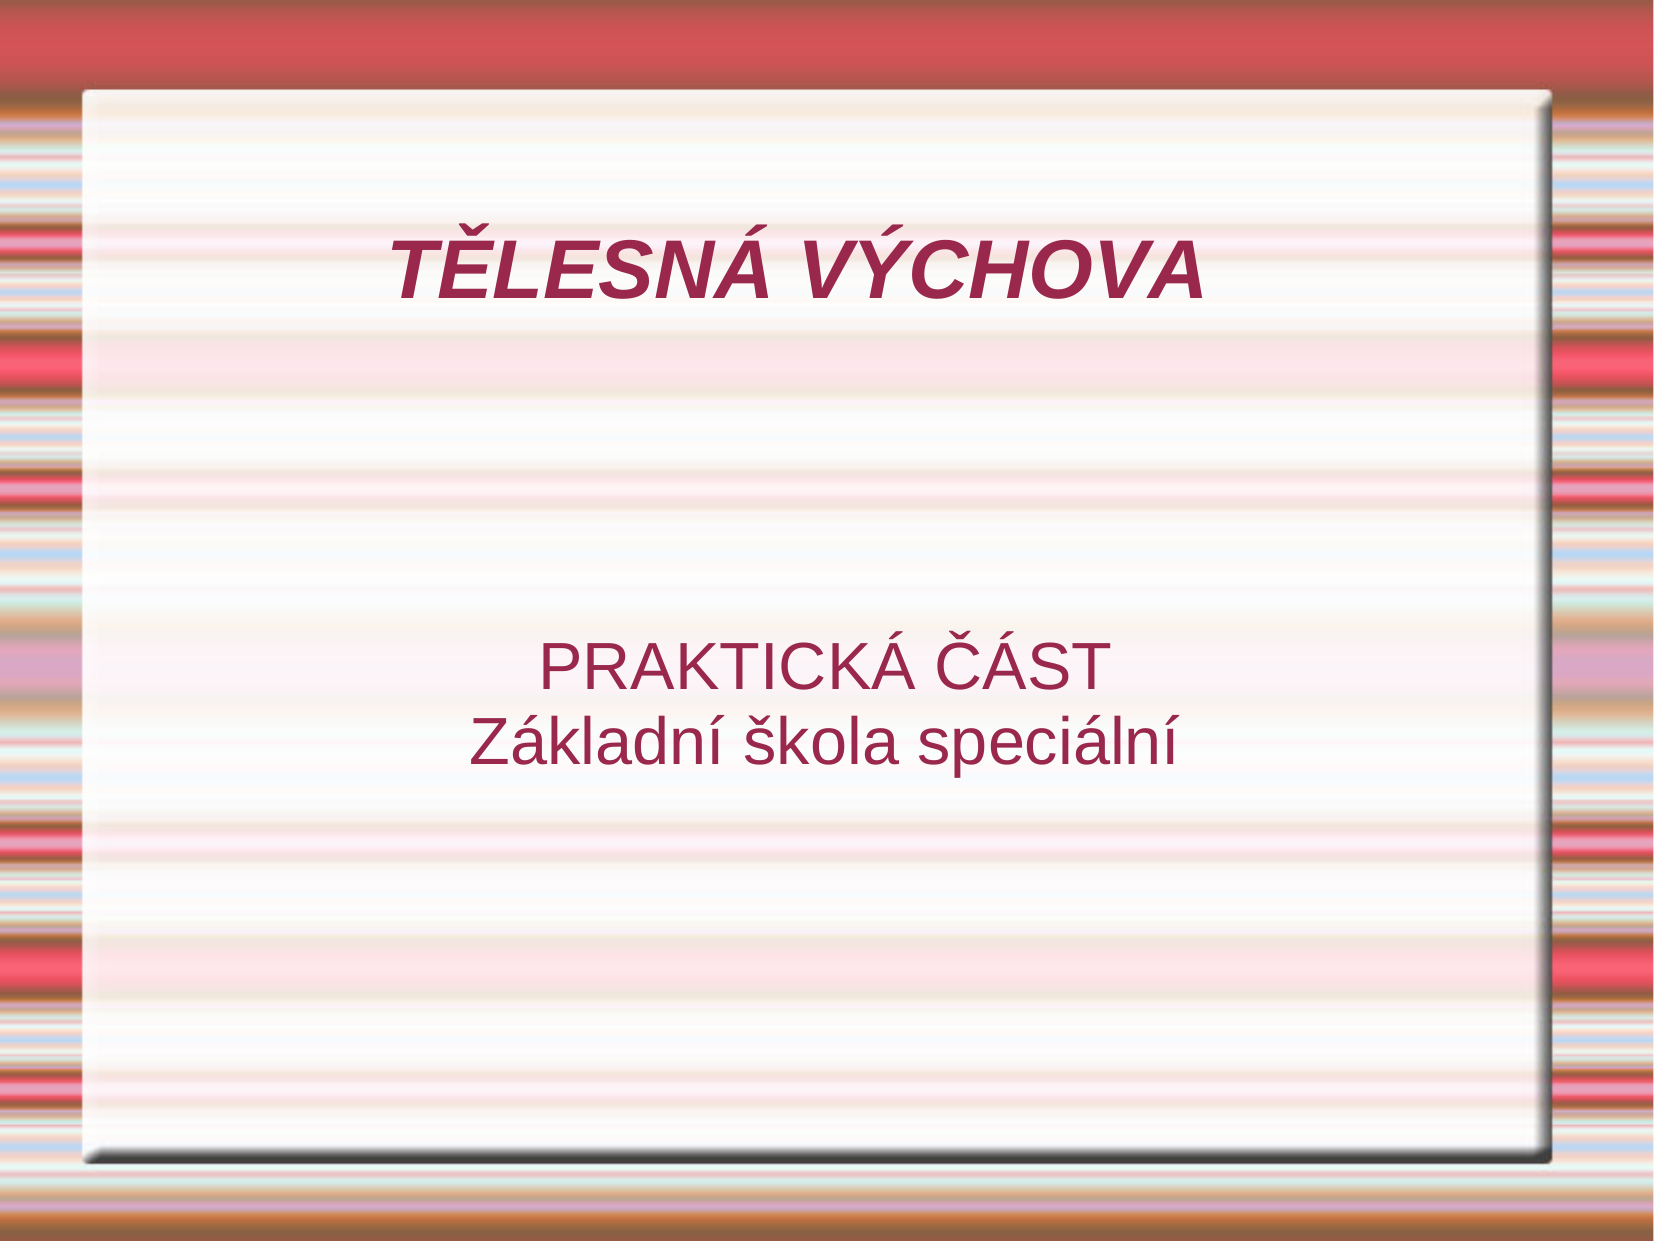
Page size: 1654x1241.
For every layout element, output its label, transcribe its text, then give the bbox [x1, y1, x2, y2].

subtitle PRAKTICKÁ ČÁST Základní škola speciální [134, 350, 1516, 1133]
picture [0, 0, 1654, 1241]
title TĚLESNÁ VÝCHOVA [123, 177, 1536, 364]
